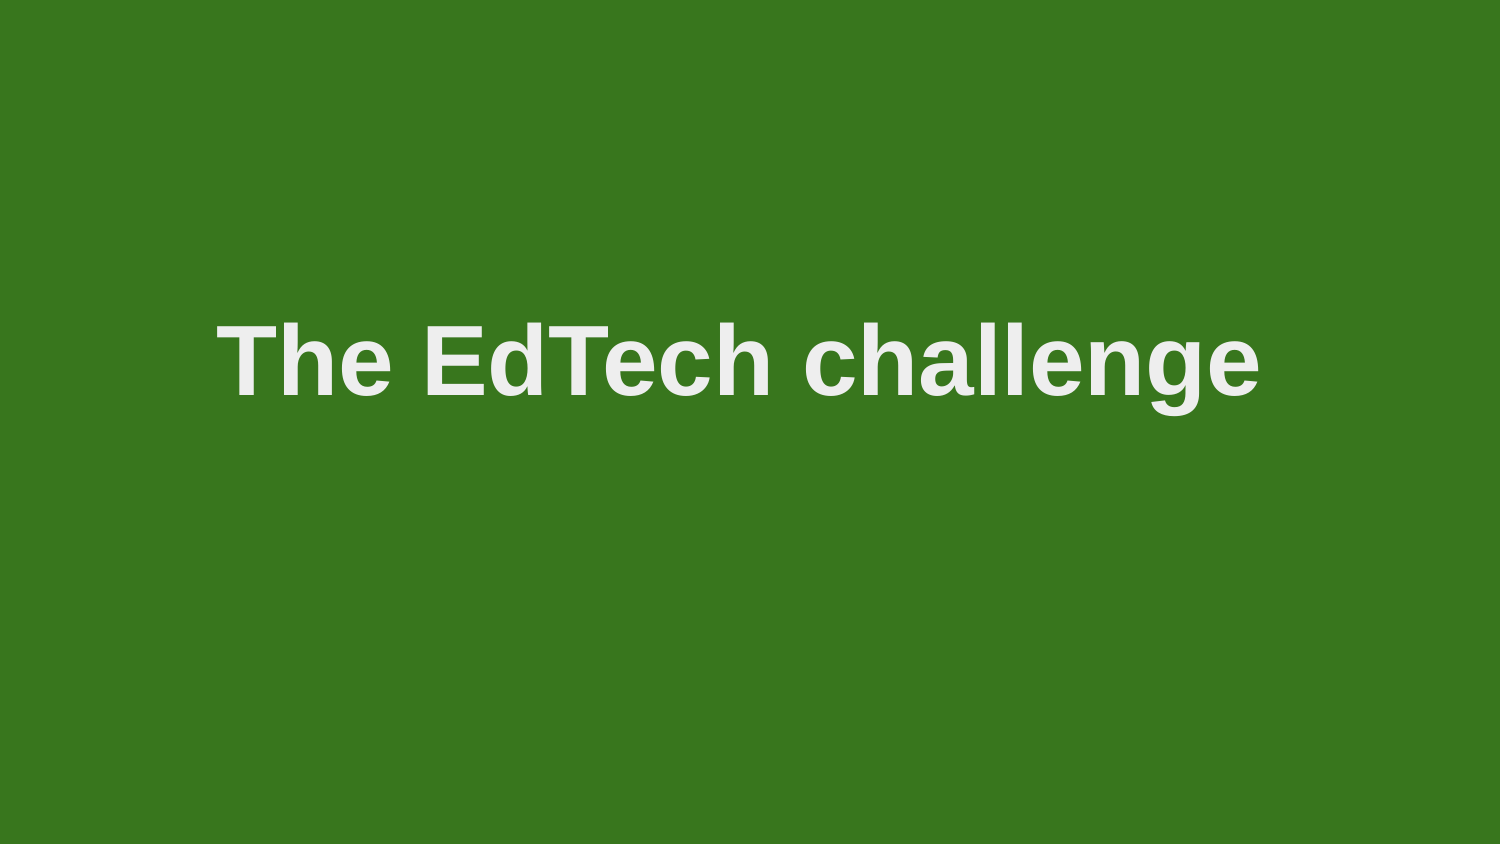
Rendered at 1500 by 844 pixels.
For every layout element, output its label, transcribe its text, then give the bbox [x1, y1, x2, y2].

title The EdTech challenge [40, 244, 1439, 467]
